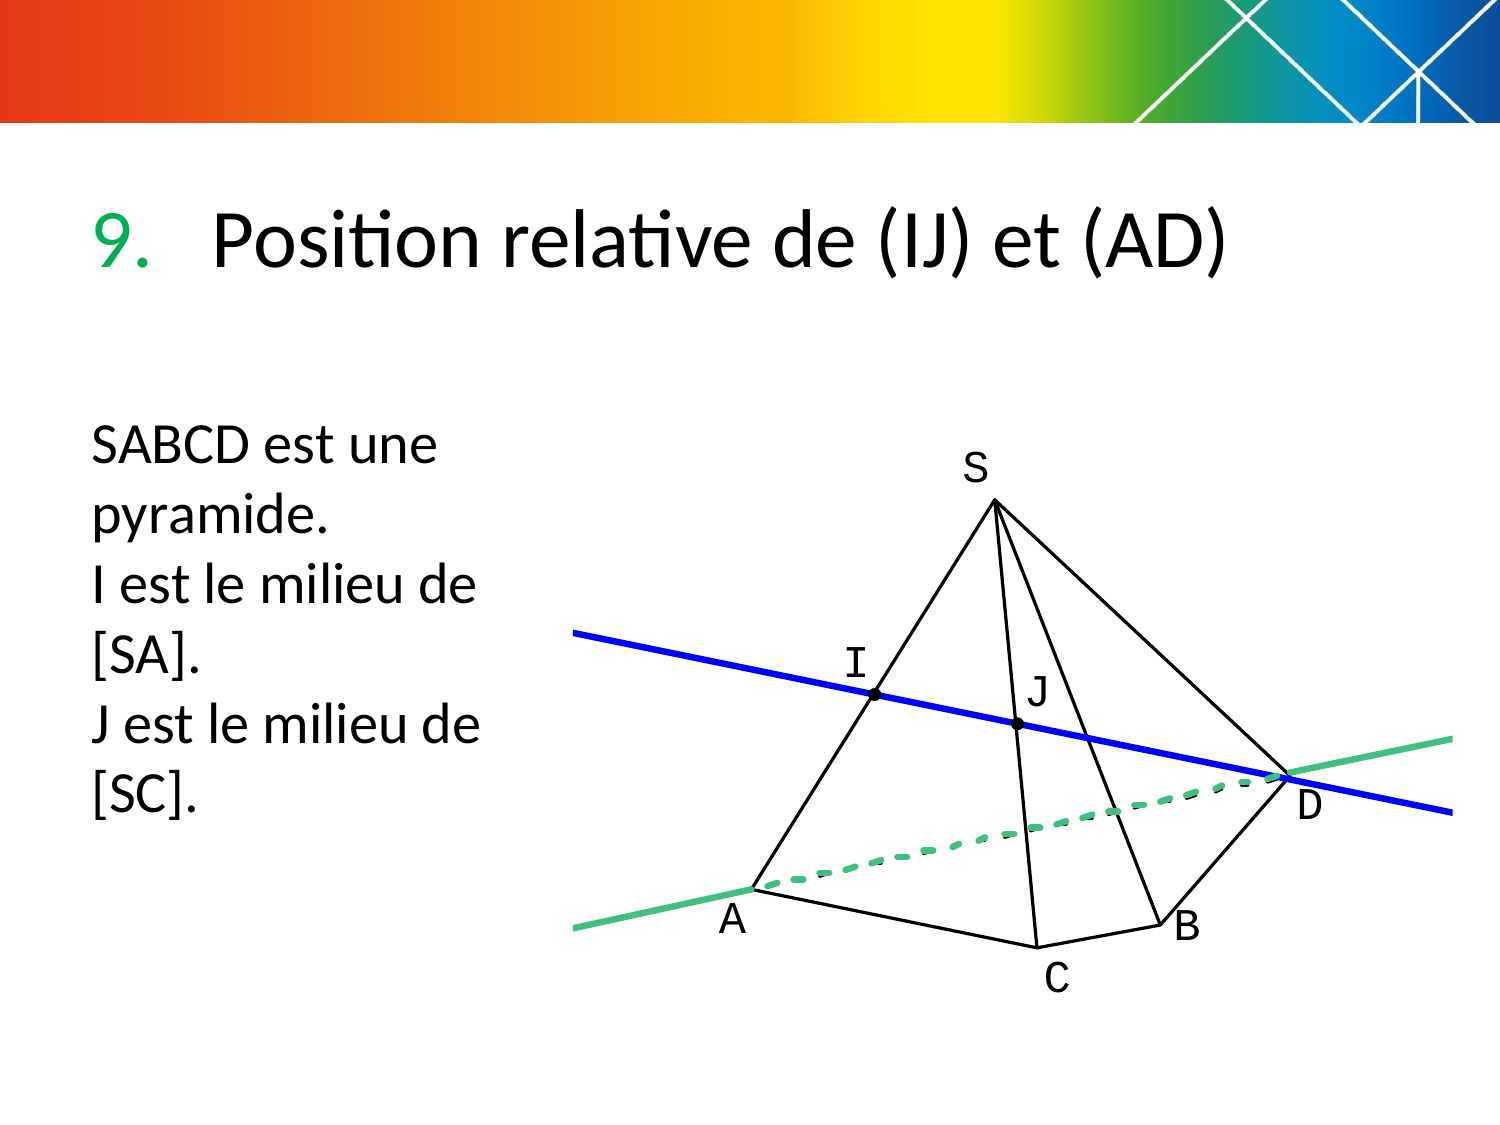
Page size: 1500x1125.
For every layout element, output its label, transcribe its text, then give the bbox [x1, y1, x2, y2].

picture [0, 0, 1359, 123]
title Position relative de (IJ) et (AD) [75, 163, 1426, 305]
picture [1340, 0, 1500, 123]
picture [572, 408, 1453, 1046]
text_box SABCD est une pyramide. I est le milieu de [SA]. J est le milieu de [SC]. [76, 397, 514, 833]
